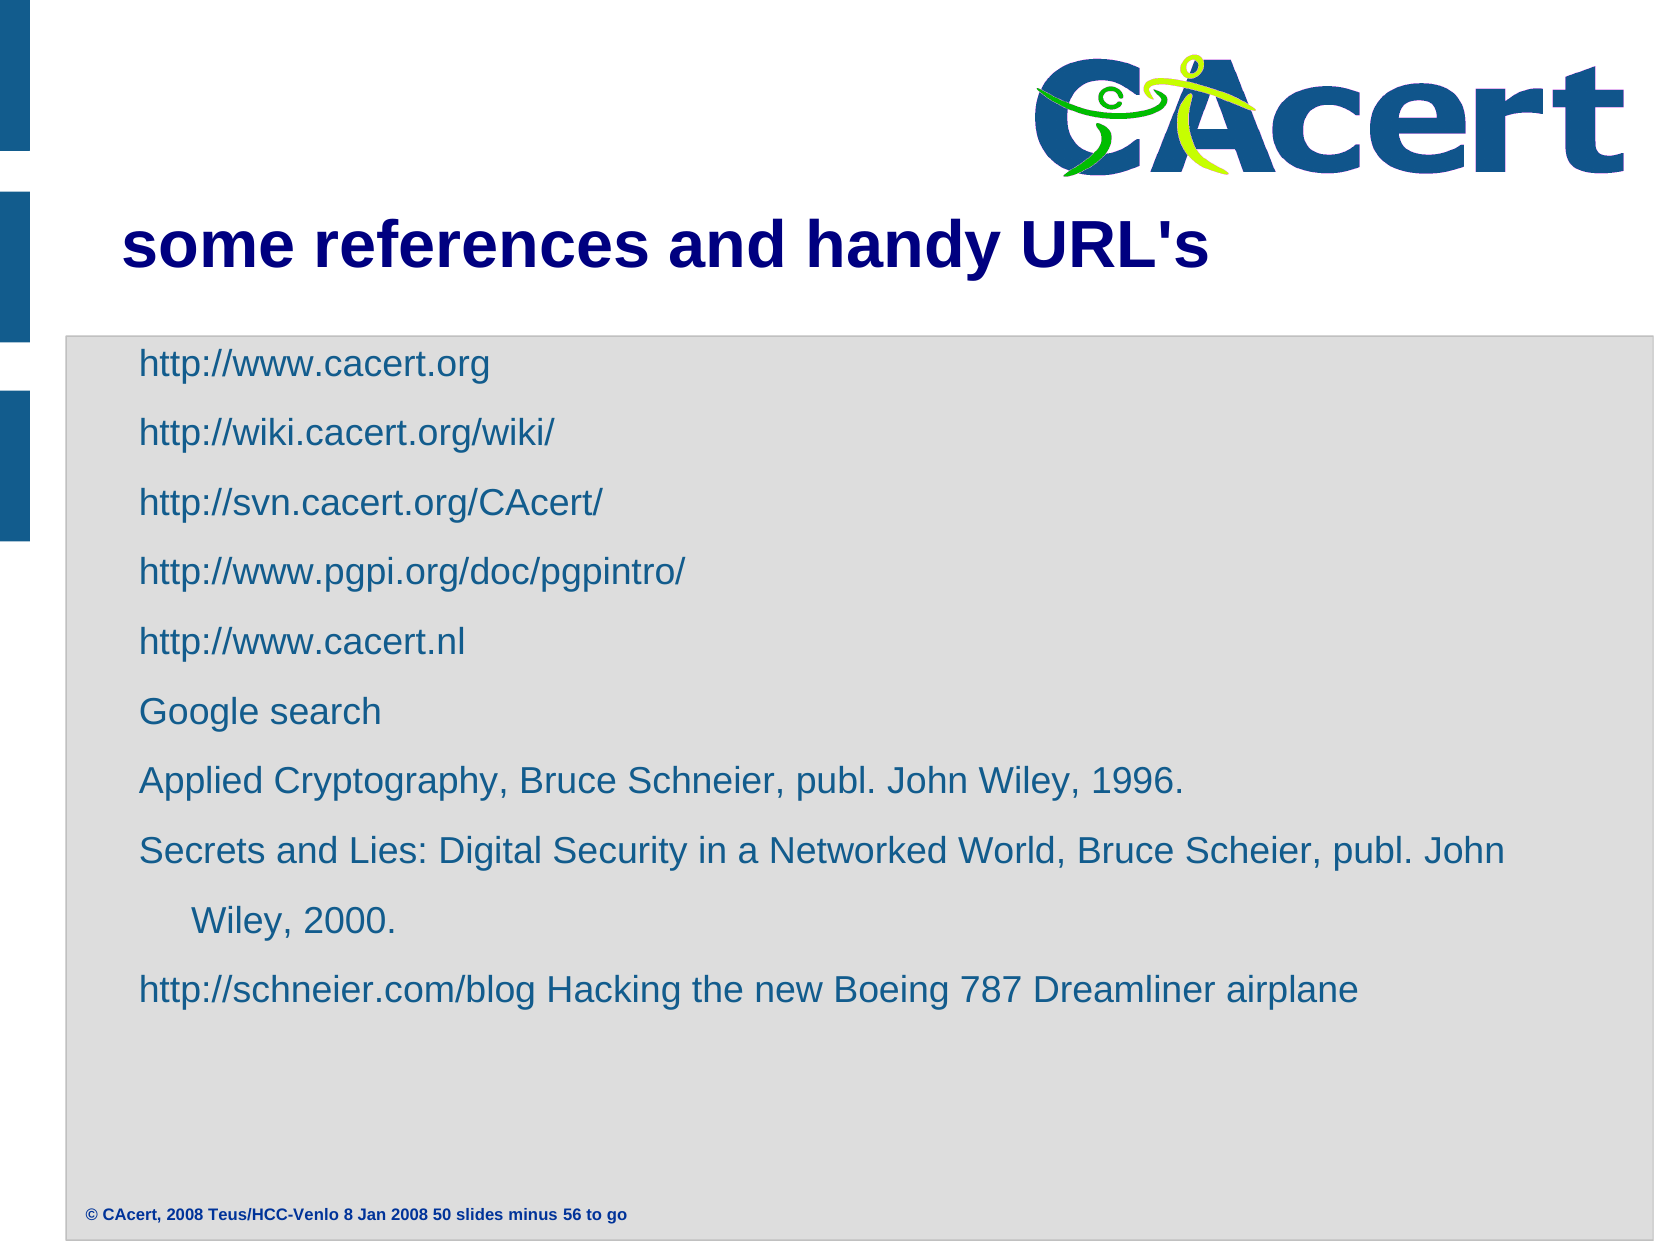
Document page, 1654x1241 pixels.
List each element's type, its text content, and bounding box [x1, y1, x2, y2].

title some references and handy URL's [121, 177, 1533, 316]
picture [1033, 53, 1625, 178]
list http://www.cacert.org http://wiki.cacert.org/wiki/ http://svn.cacert.org/CAcert/ http://www.pgpi.org/doc/pgpintro/ http://www.cacert.nl Google search Applied Cryptography, Bruce Schneier, publ. John Wiley, 1996. Secrets and Lies: Digital Security in a Networked World, Bruce Scheier, publ. John Wiley, 2000. http://schneier.com/blog Hacking the new Boeing 787 Dreamliner airplane [121, 344, 1595, 1152]
